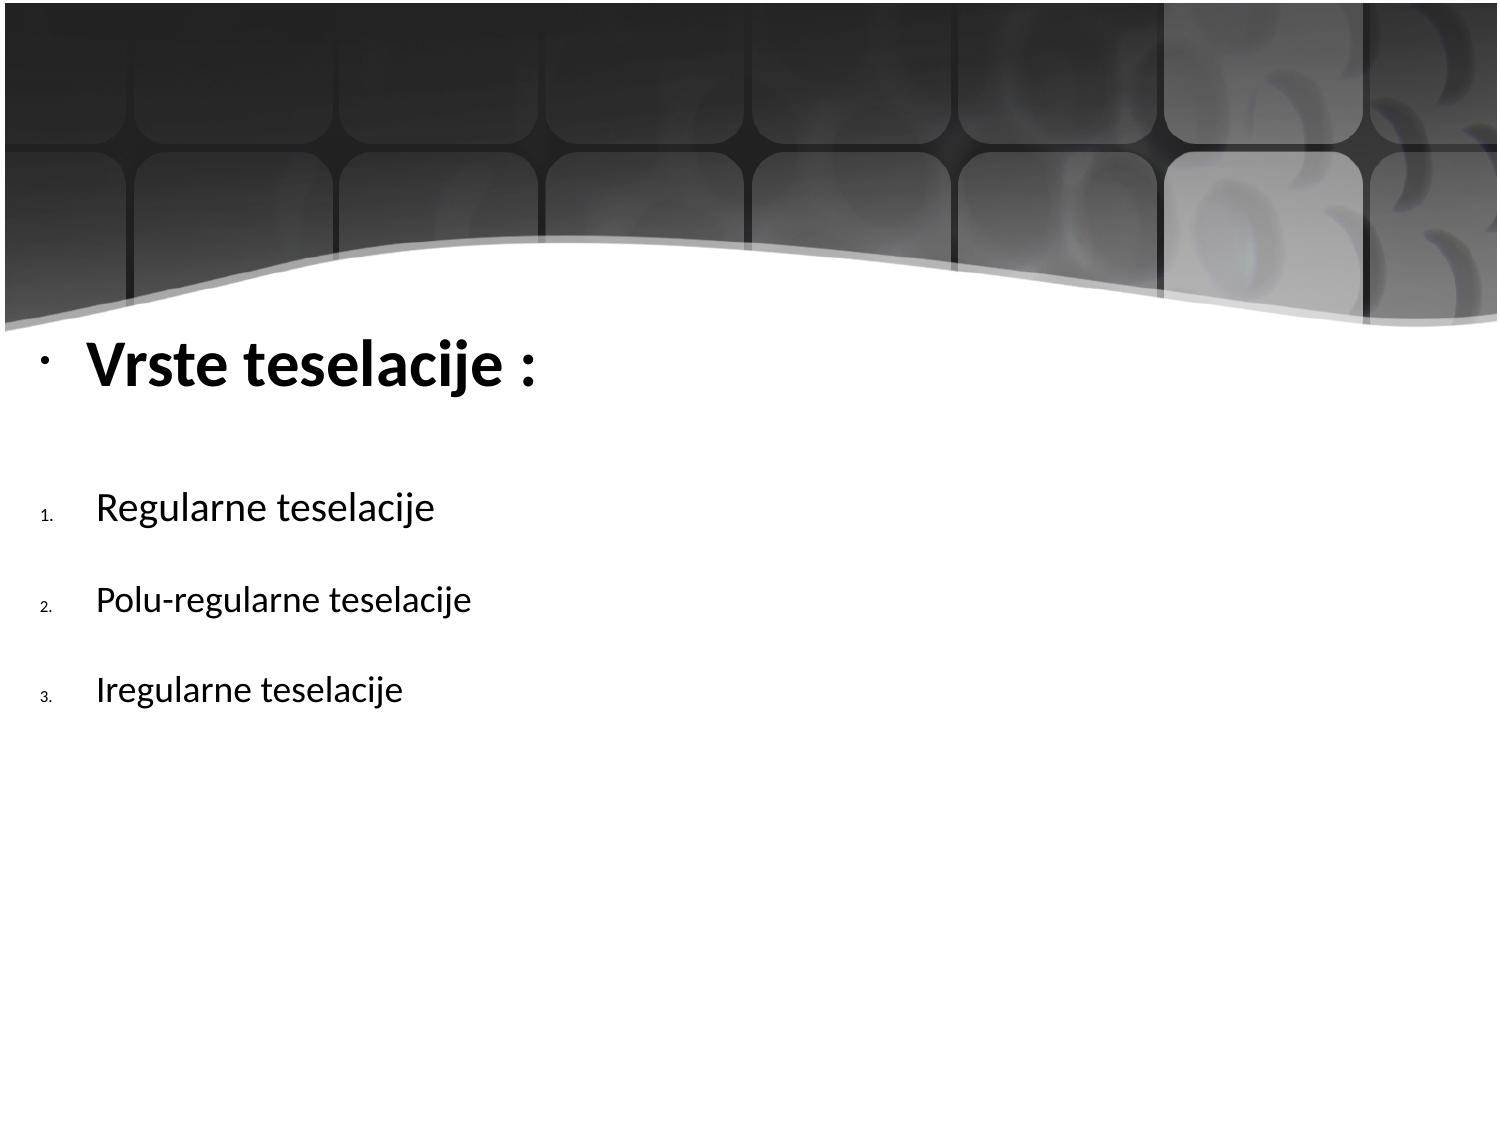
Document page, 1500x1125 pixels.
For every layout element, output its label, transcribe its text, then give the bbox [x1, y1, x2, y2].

picture [0, 0, 1500, 1125]
text_box Vrste teselacije : Regularne teselacije Polu-regularne teselacije Iregularne teselacije [24, 312, 1388, 943]
